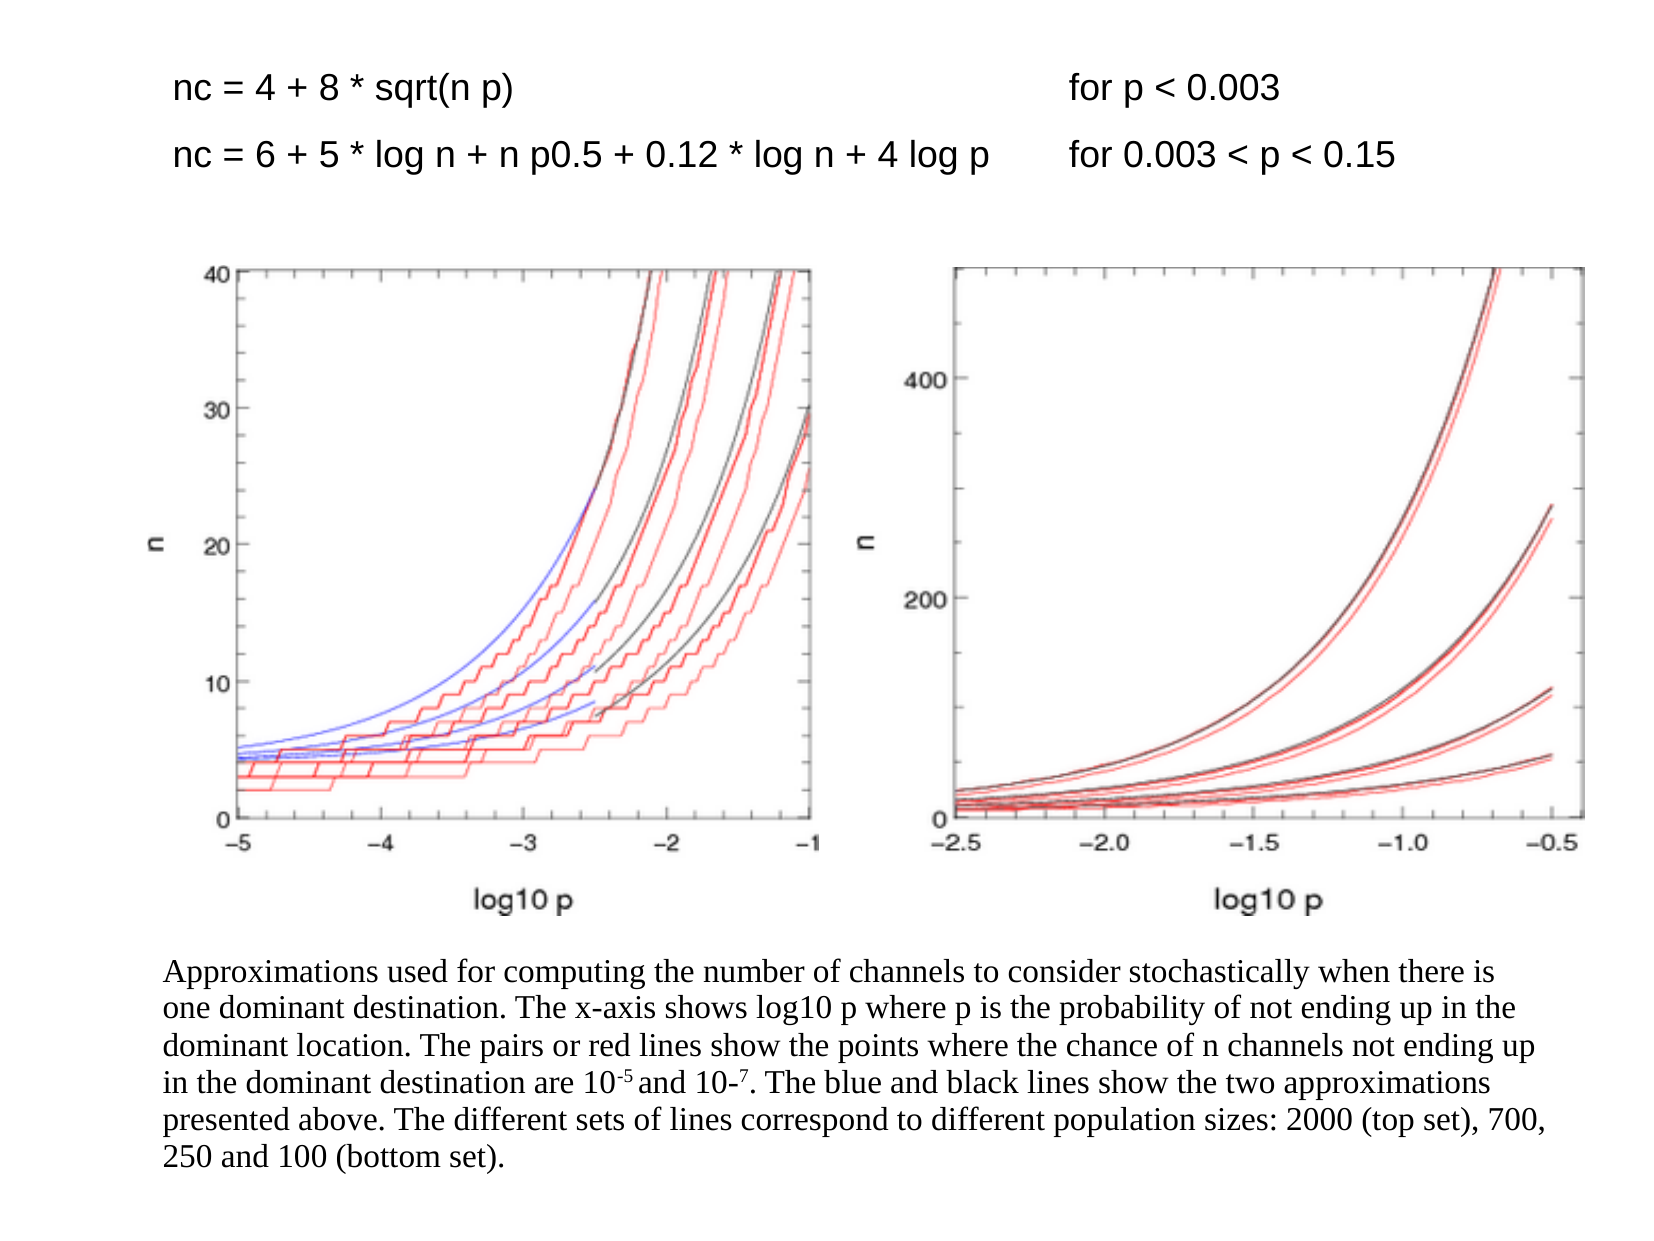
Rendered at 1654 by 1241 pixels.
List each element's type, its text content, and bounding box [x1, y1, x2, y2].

picture [147, 265, 819, 916]
text_box nc = 4 + 8 * sqrt(n p) for p < 0.003 nc = 6 + 5 * log n + n p0.5 + 0.12 * log n + 4 log p for 0.003 < p < 0.15 [157, 59, 1595, 274]
picture [856, 267, 1585, 916]
text_box Approximations used for computing the number of channels to consider stochastically when there is one dominant destination. The x-axis shows log10 p where p is the probability of not ending up in the dominant location. The pairs or red lines show the points where the chance of n channels not ending up in the dominant destination are 10-5 and 10-7. The blue and black lines show the two approximations presented above. The different sets of lines correspond to different population sizes: 2000 (top set), 700, 250 and 100 (bottom set). [147, 944, 1565, 1211]
